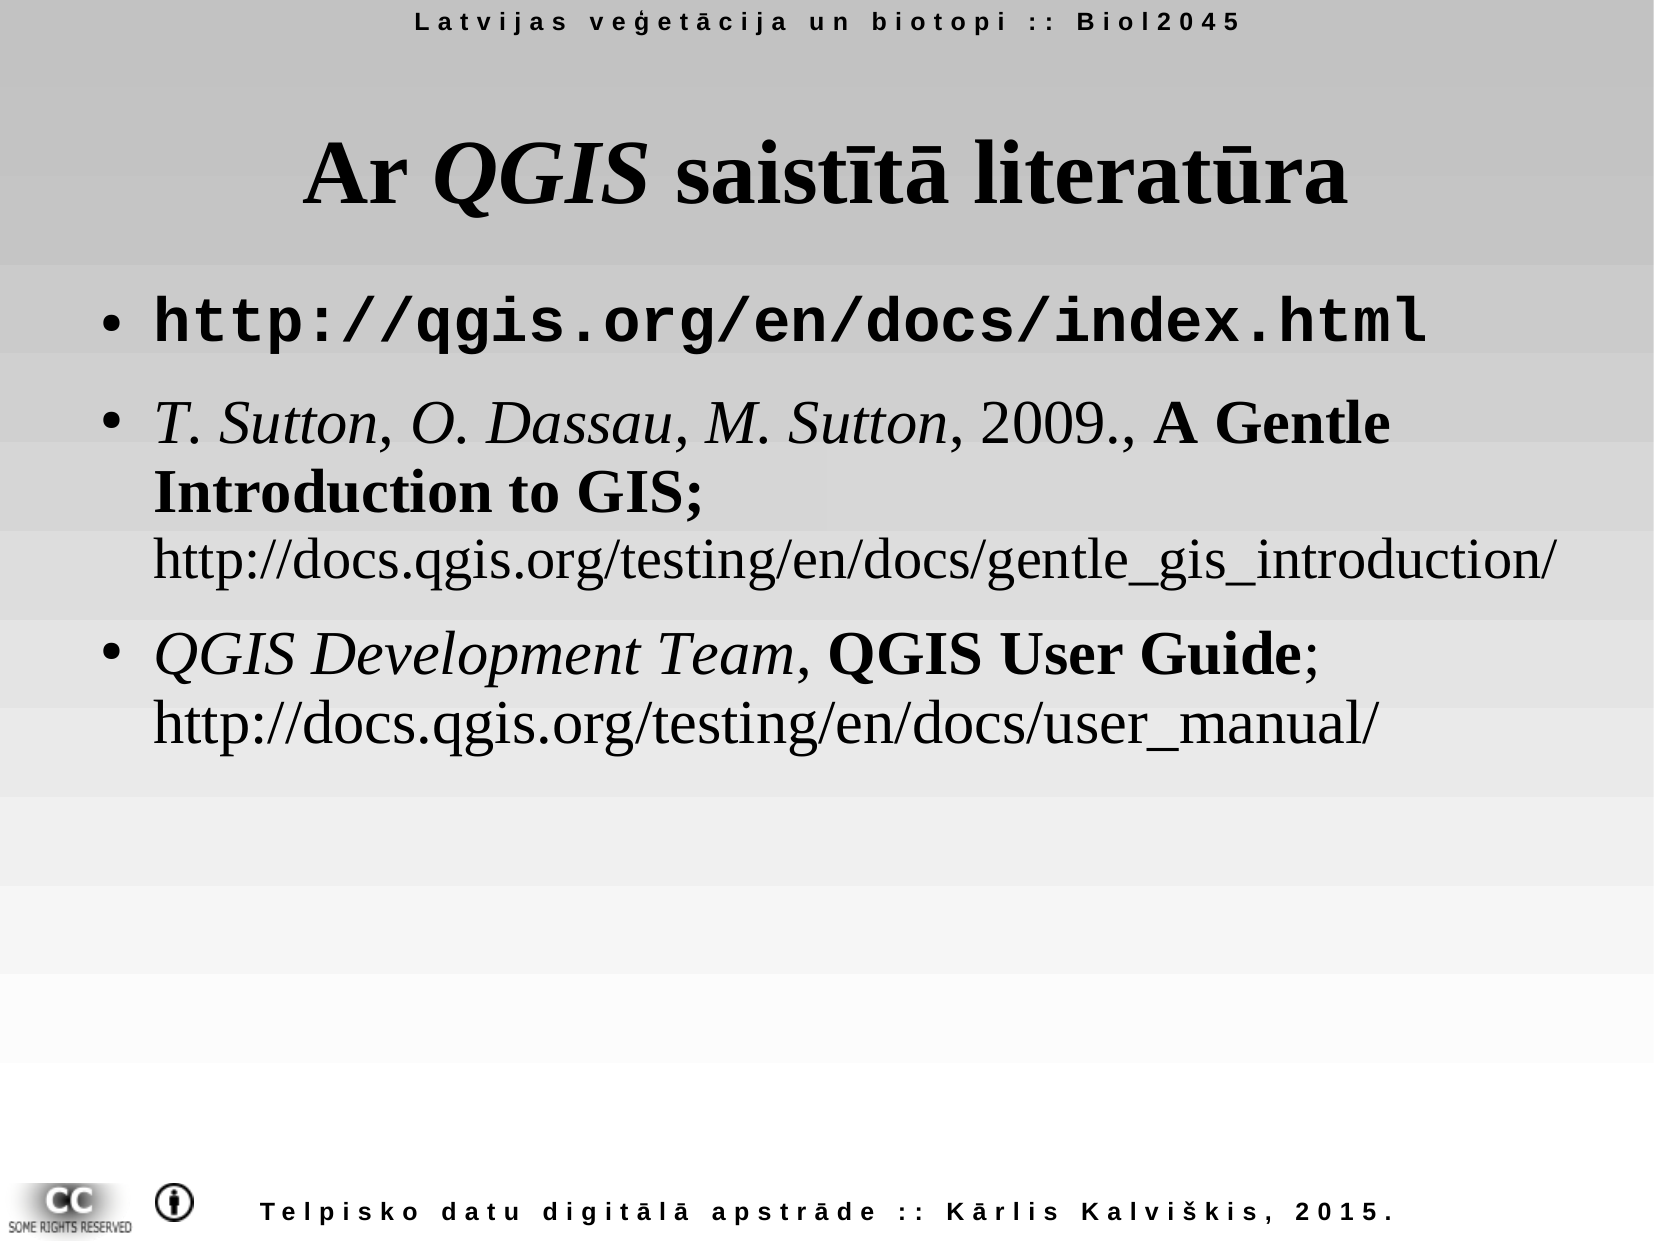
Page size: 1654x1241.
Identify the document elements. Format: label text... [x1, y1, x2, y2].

list http://qgis.org/en/docs/index.html T. Sutton, O. Dassau, M. Sutton, 2009., A Gentle Introduction to GIS; http://docs.qgis.org/testing/en/docs/gentle_gis_introduction/ QGIS Development Team, QGIS User Guide; http://docs.qgis.org/testing/en/docs/user_manual/ [82, 289, 1571, 1113]
picture [0, 0, 1654, 1241]
title Ar QGIS saistītā literatūra [29, 49, 1625, 296]
